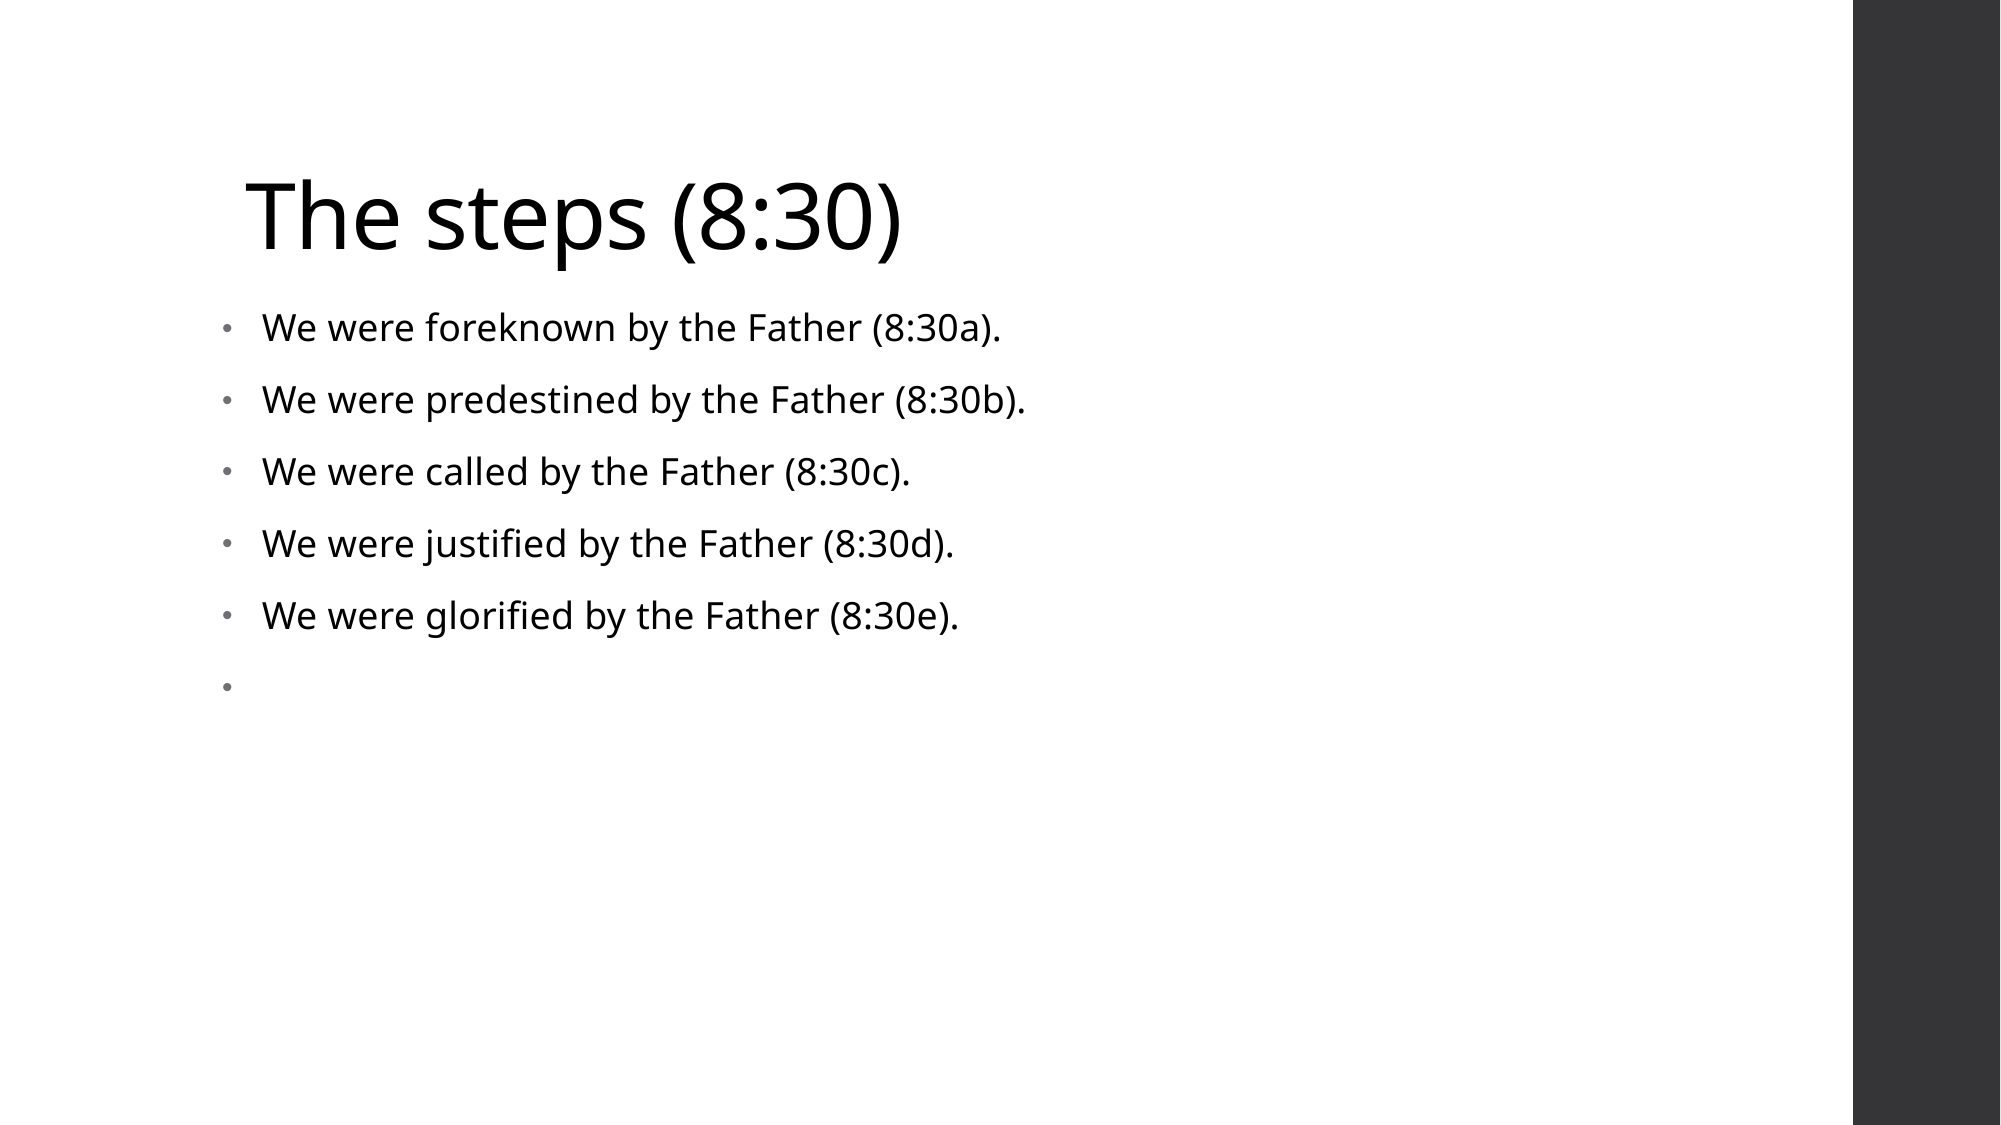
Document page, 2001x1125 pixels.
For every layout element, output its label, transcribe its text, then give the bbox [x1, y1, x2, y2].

list We were foreknown by the Father (8:30a). We were predestined by the Father (8:30b). We were called by the Father (8:30c). We were justified by the Father (8:30d). We were glorified by the Father (8:30e). [206, 299, 1617, 1014]
title The steps (8:30) [206, 60, 1797, 278]
